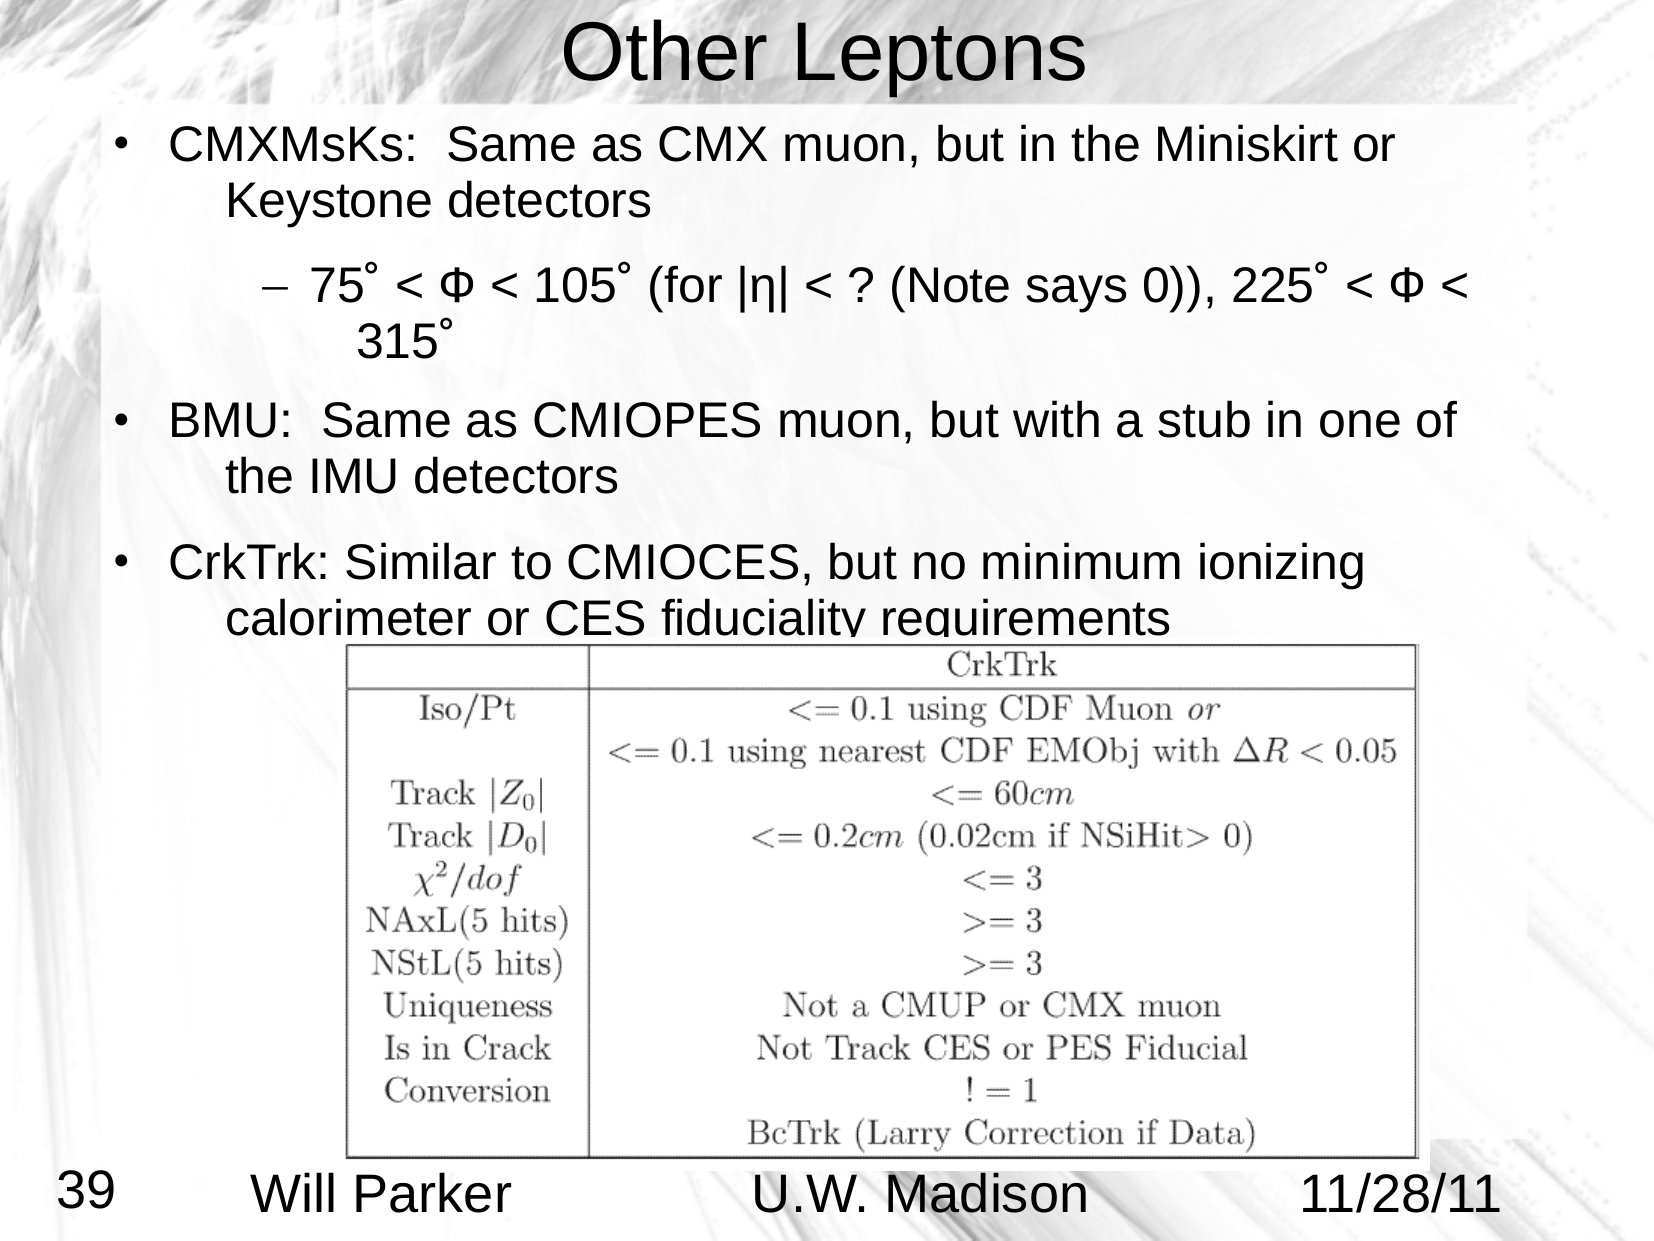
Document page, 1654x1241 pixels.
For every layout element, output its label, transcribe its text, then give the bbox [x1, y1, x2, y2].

text_box Will Parker U.W. Madison 11/28/11 [151, 1160, 1566, 1241]
list 39 [0, 1155, 151, 1241]
list CMXMsKs: Same as CMX muon, but in the Miniskirt or Keystone detectors 75˚ < Ф < 105˚ (for |η| < ? (Note says 0)), 225˚ < Ф < 315˚ BMU: Same as CMIOPES muon, but with a stub in one of the IMU detectors CrkTrk: Similar to CMIOCES, but no minimum ionizing calorimeter or CES fiduciality requirements [112, 112, 1528, 733]
picture [0, 0, 1654, 1241]
title Other Leptons [0, 0, 1652, 134]
